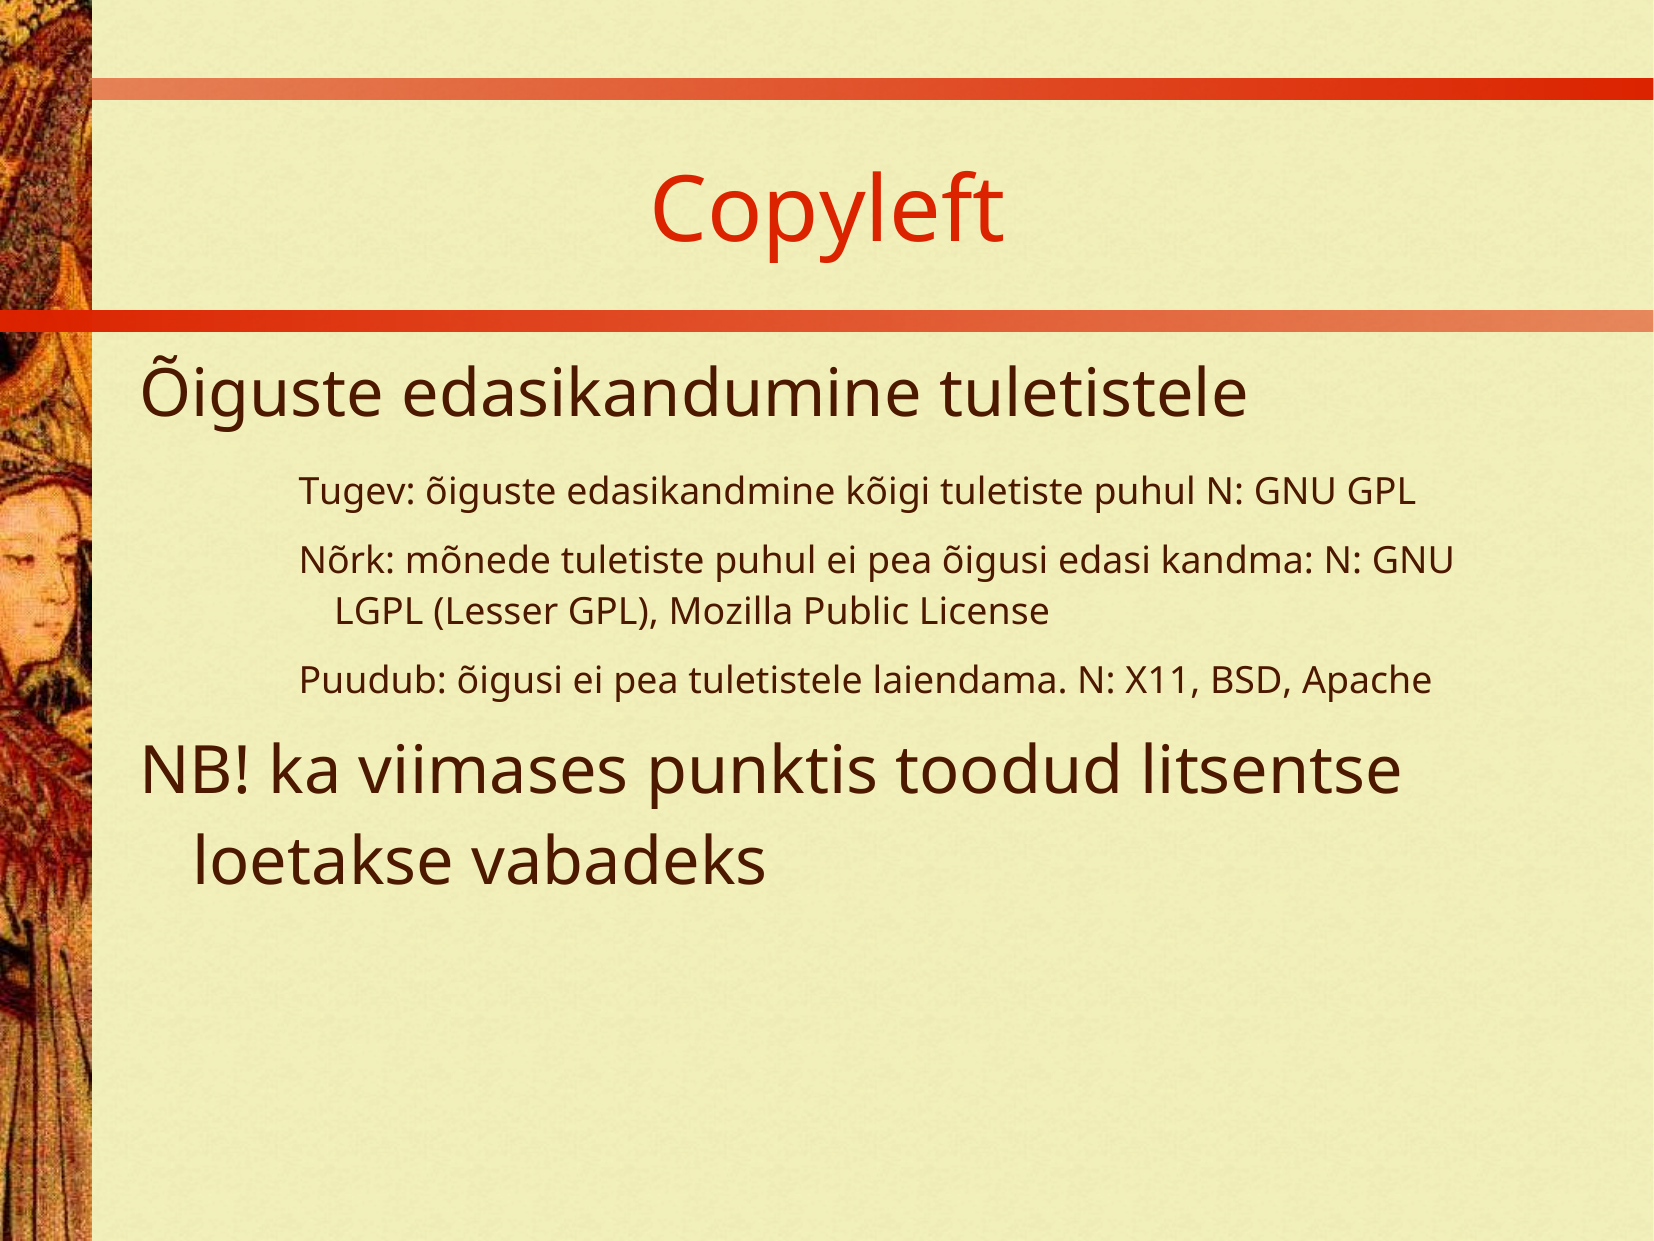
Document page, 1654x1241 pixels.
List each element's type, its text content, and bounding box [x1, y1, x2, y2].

title Copyleft [121, 102, 1534, 311]
picture [0, 332, 1654, 1241]
picture [0, 0, 1654, 310]
list Õiguste edasikandumine tuletistele Tugev: õiguste edasikandmine kõigi tuletiste puhul N: GNU GPL Nõrk: mõnede tuletiste puhul ei pea õigusi edasi kandma: N: GNU LGPL (Lesser GPL), Mozilla Public License Puudub: õigusi ei pea tuletistele laiendama. N: X11, BSD, Apache NB! ka viimases punktis toodud litsentse loetakse vabadeks [121, 344, 1534, 1127]
